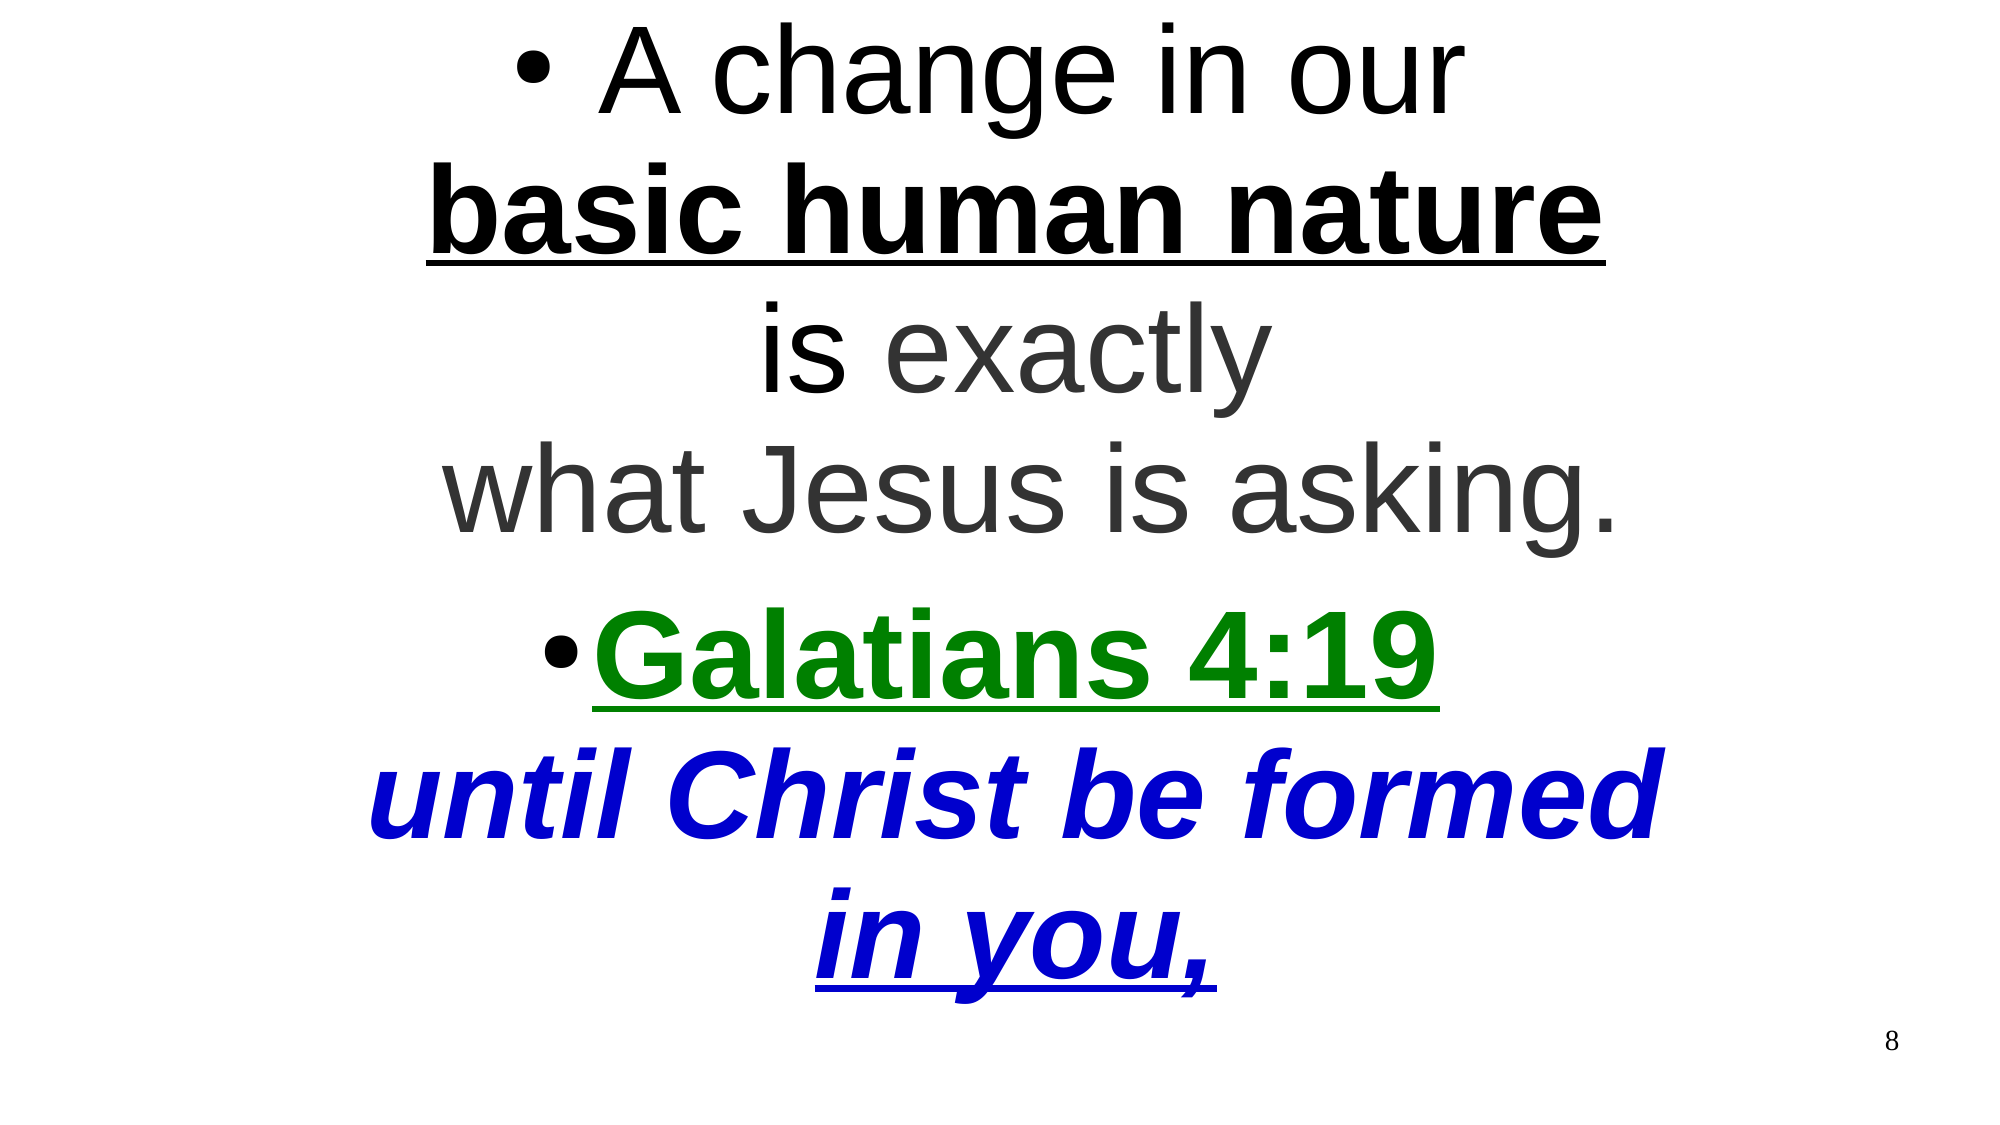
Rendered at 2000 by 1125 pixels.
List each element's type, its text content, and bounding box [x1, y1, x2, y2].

list A change in our basic human nature is exactly what Jesus is asking. Galatians 4:19 until Christ be formed in you, [0, 0, 1996, 1123]
